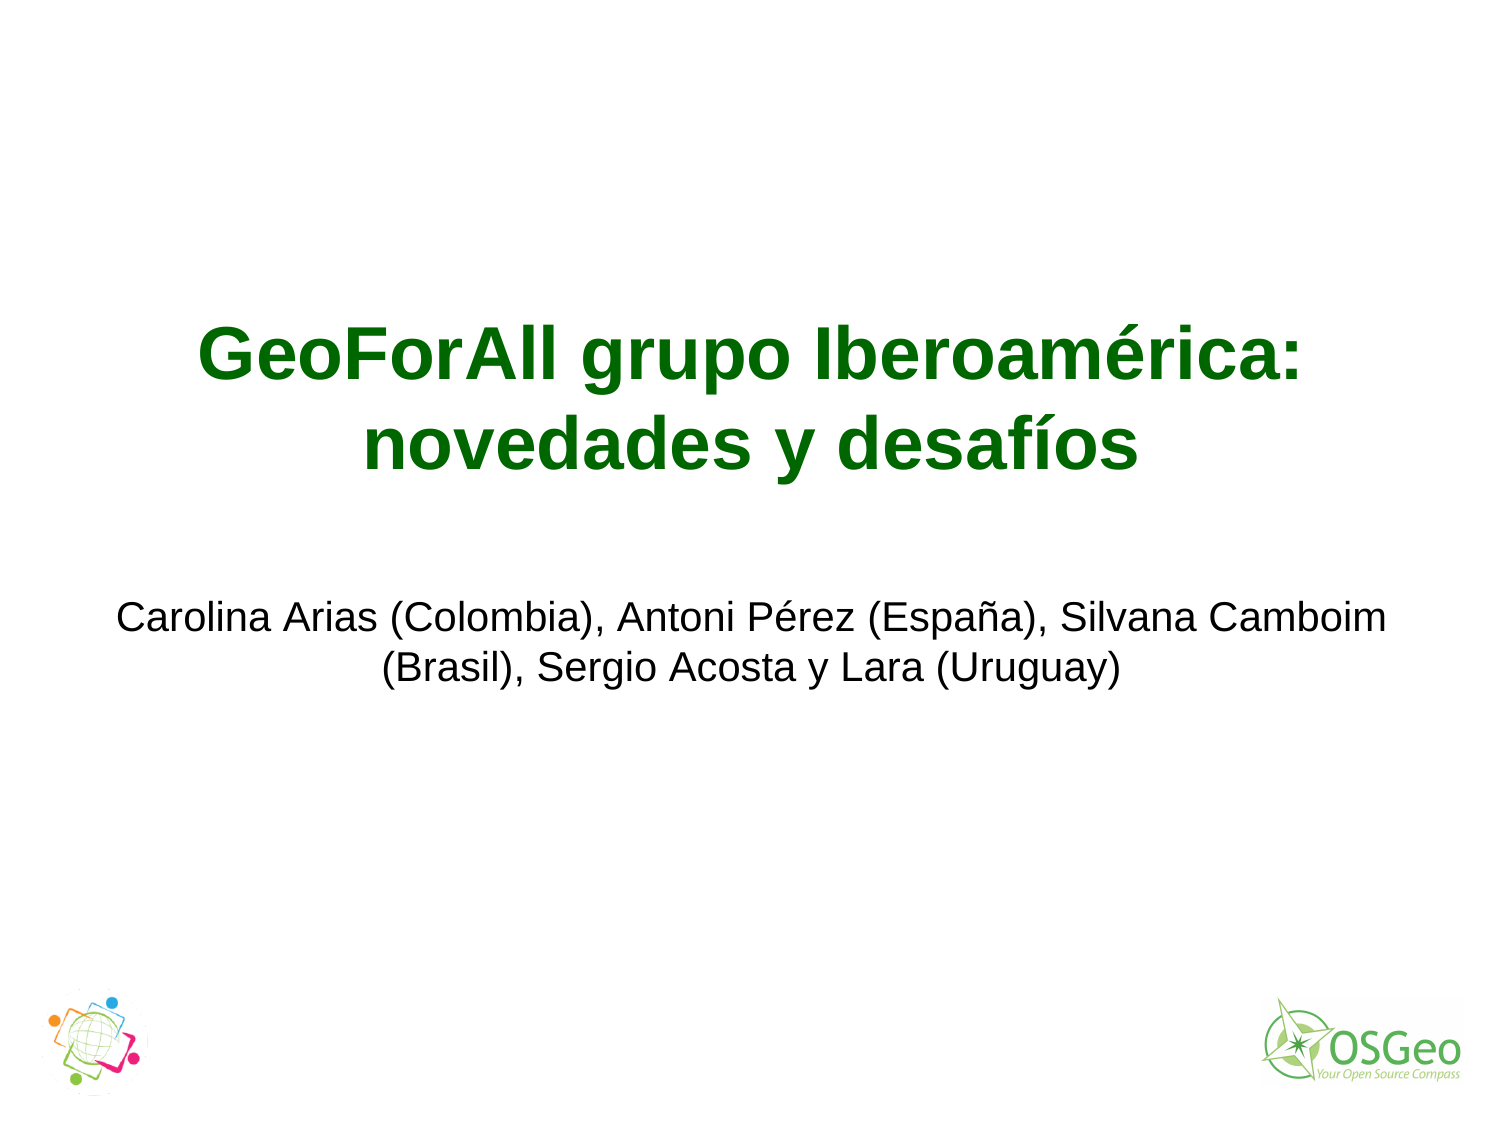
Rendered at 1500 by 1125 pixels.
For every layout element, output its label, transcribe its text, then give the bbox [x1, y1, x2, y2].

picture [40, 987, 148, 1096]
list GeoForAll grupo Iberoamérica: novedades y desafíos Carolina Arias (Colombia), Antoni Pérez (España), Silvana Camboim (Brasil), Sergio Acosta y Lara (Uruguay) [76, 296, 1427, 774]
picture [1261, 997, 1463, 1085]
